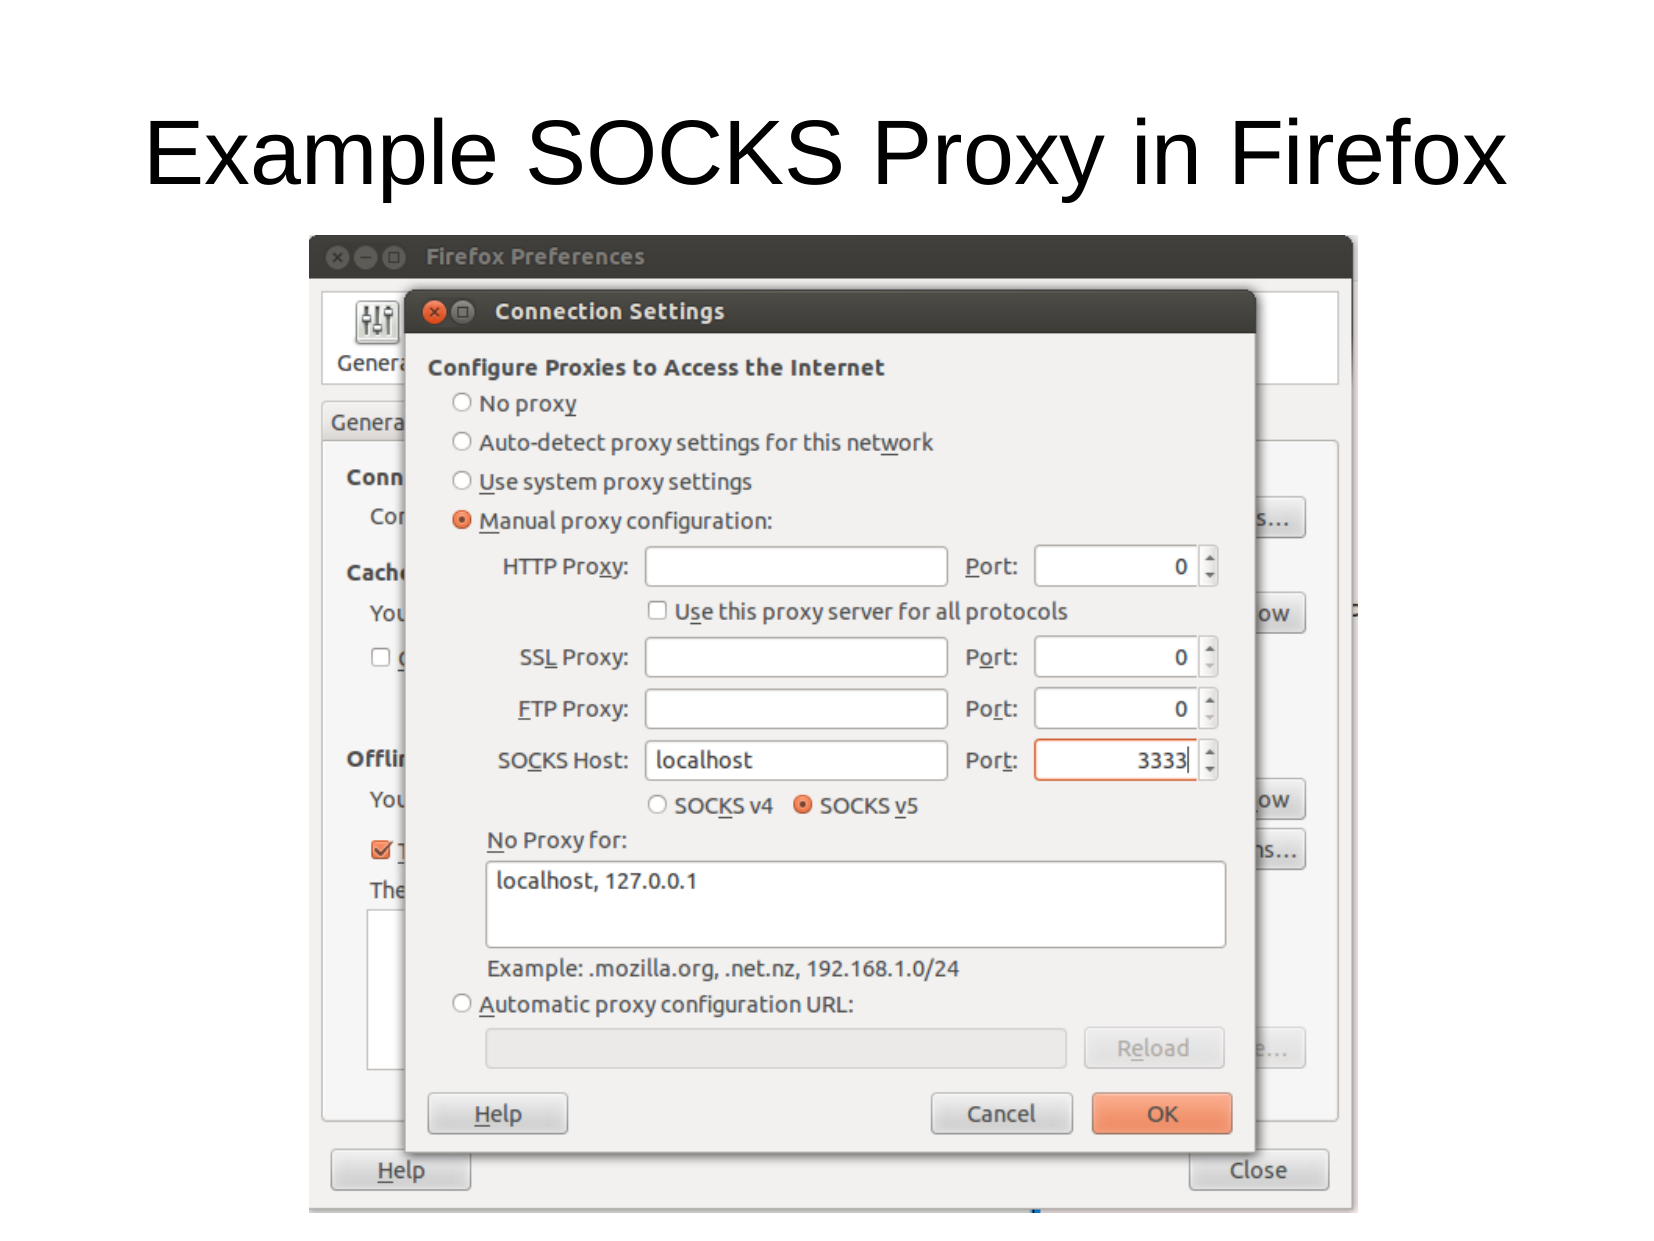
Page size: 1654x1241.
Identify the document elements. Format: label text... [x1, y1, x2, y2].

picture [309, 235, 1358, 1213]
title Example SOCKS Proxy in Firefox [82, 49, 1571, 257]
